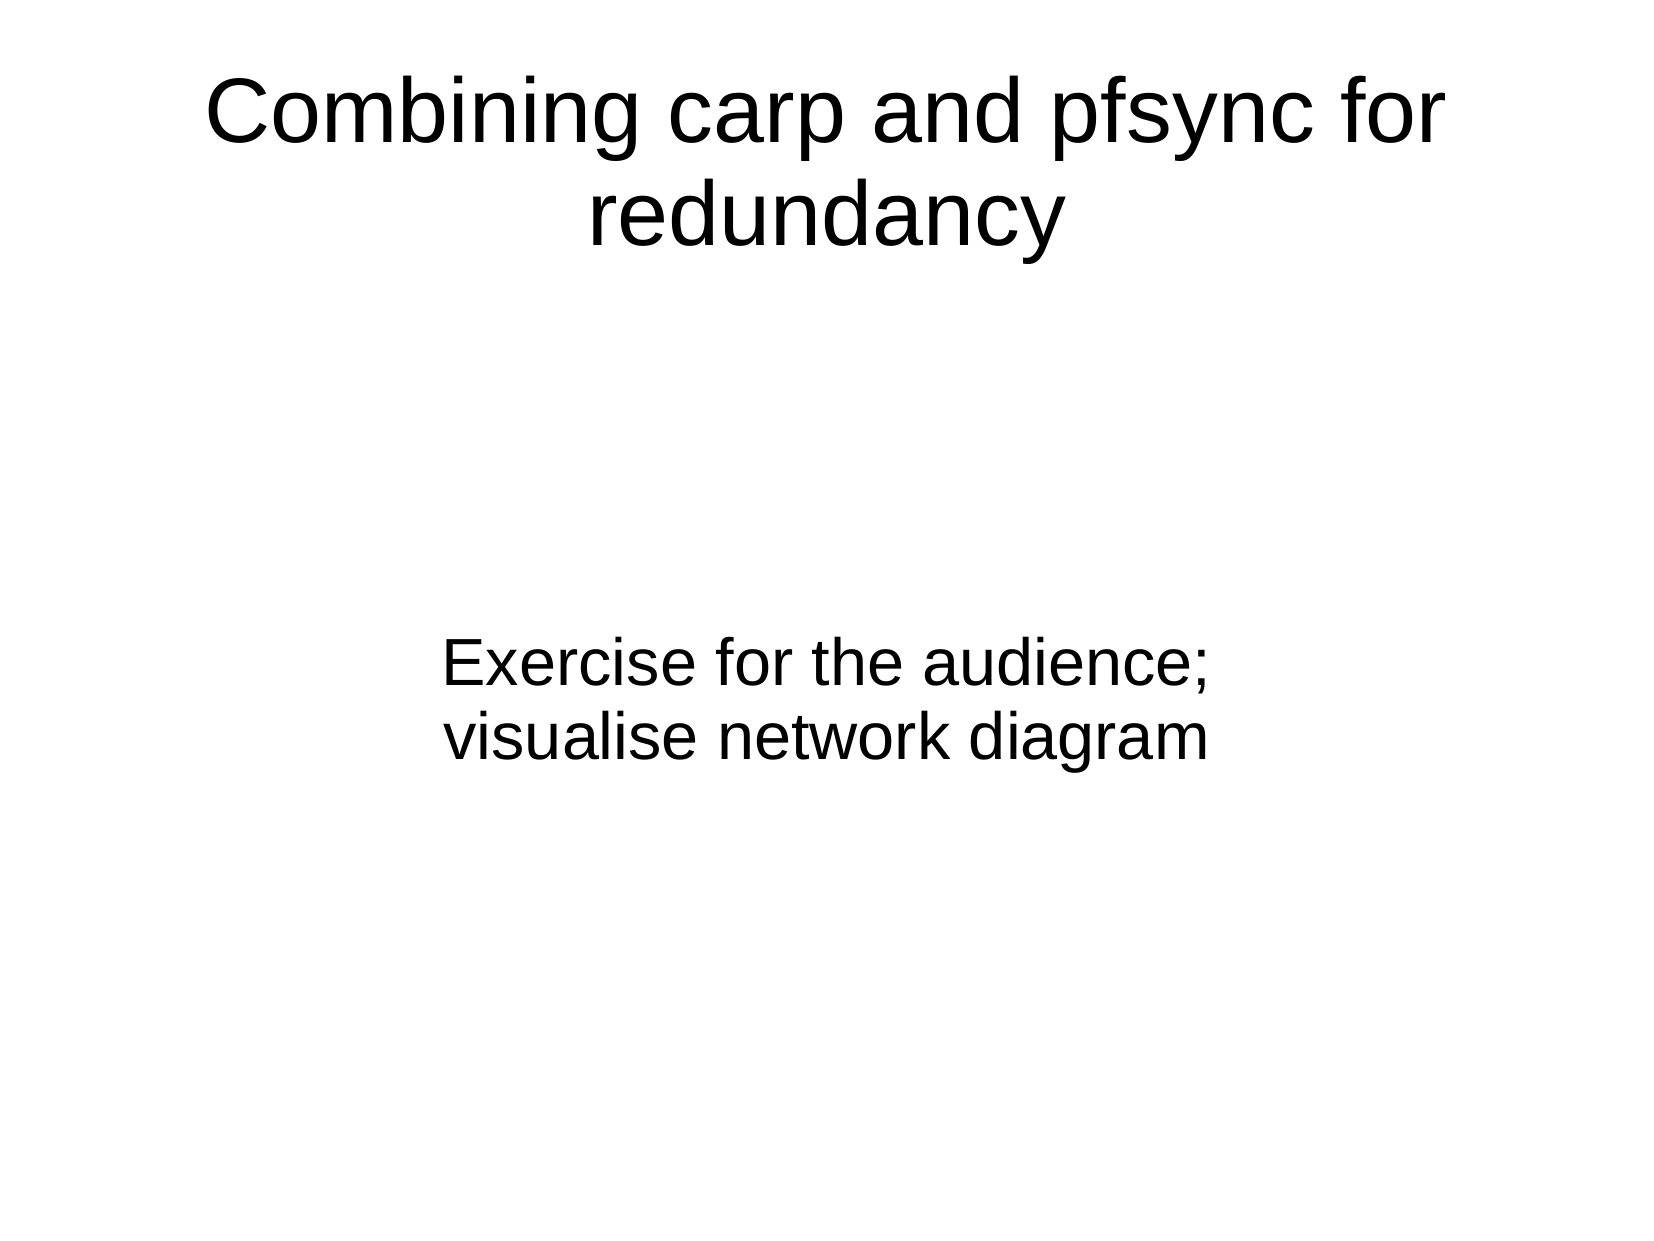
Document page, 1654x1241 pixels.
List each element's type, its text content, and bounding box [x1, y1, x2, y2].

title Combining carp and pfsync for redundancy [82, 48, 1571, 277]
subtitle Exercise for the audience; visualise network diagram [82, 297, 1571, 1102]
